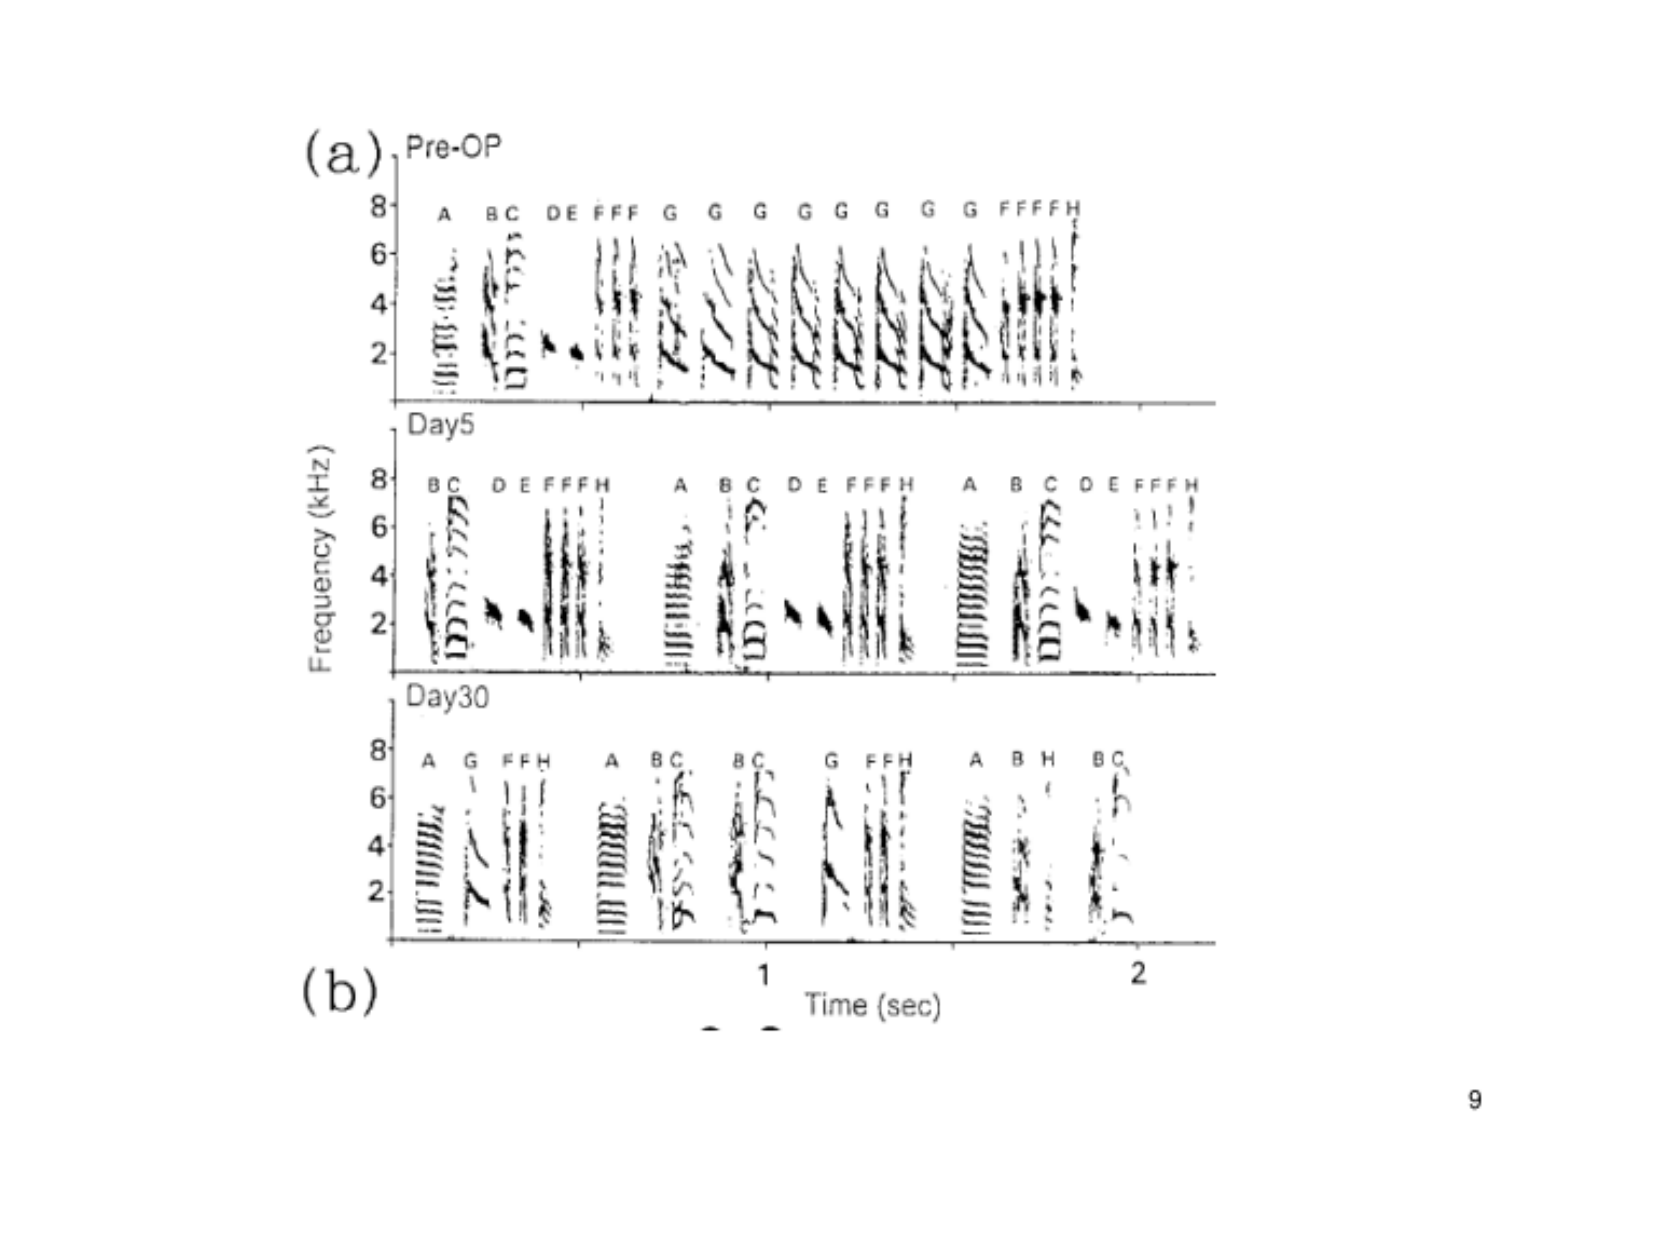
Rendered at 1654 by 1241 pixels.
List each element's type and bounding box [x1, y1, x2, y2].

picture [0, 0, 1501, 1126]
